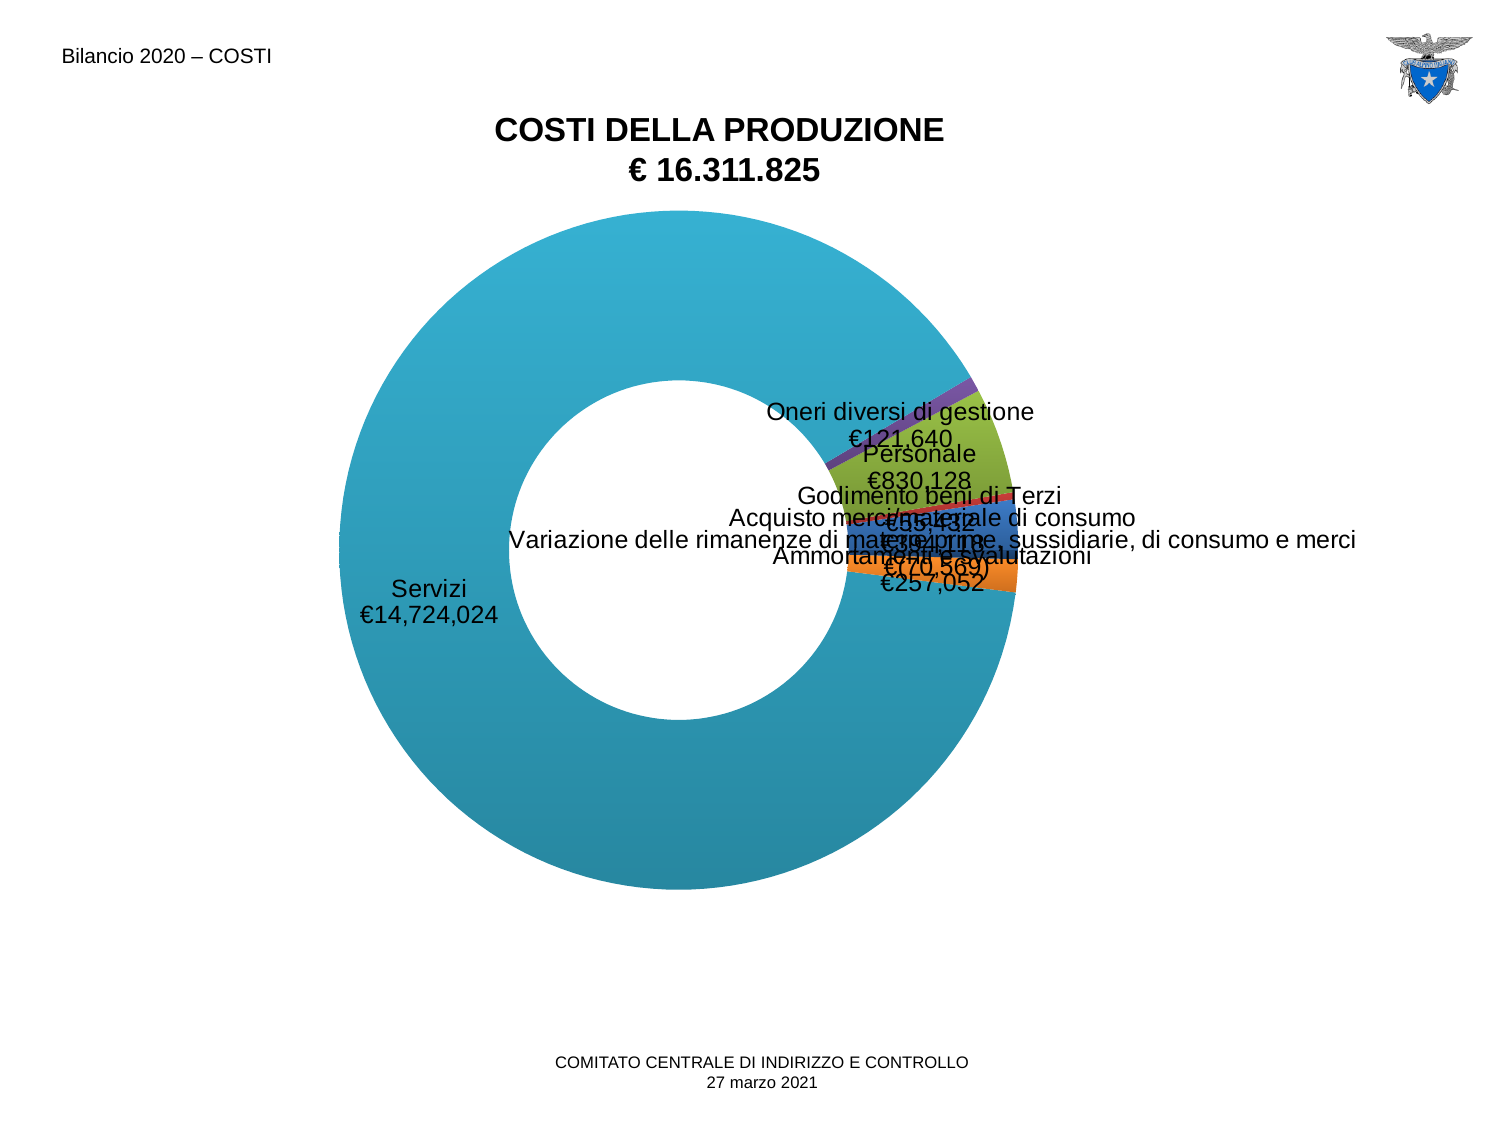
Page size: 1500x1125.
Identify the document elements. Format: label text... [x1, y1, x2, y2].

text_box COSTI DELLA PRODUZIONE € 16.311.825 [246, 95, 1203, 196]
picture [1382, 29, 1477, 112]
text_box COMITATO CENTRALE DI INDIRIZZO E CONTROLLO 27 marzo 2021 [278, 1044, 1247, 1101]
chart [123, 196, 1466, 904]
text_box Bilancio 2020 – COSTI [46, 35, 469, 76]
